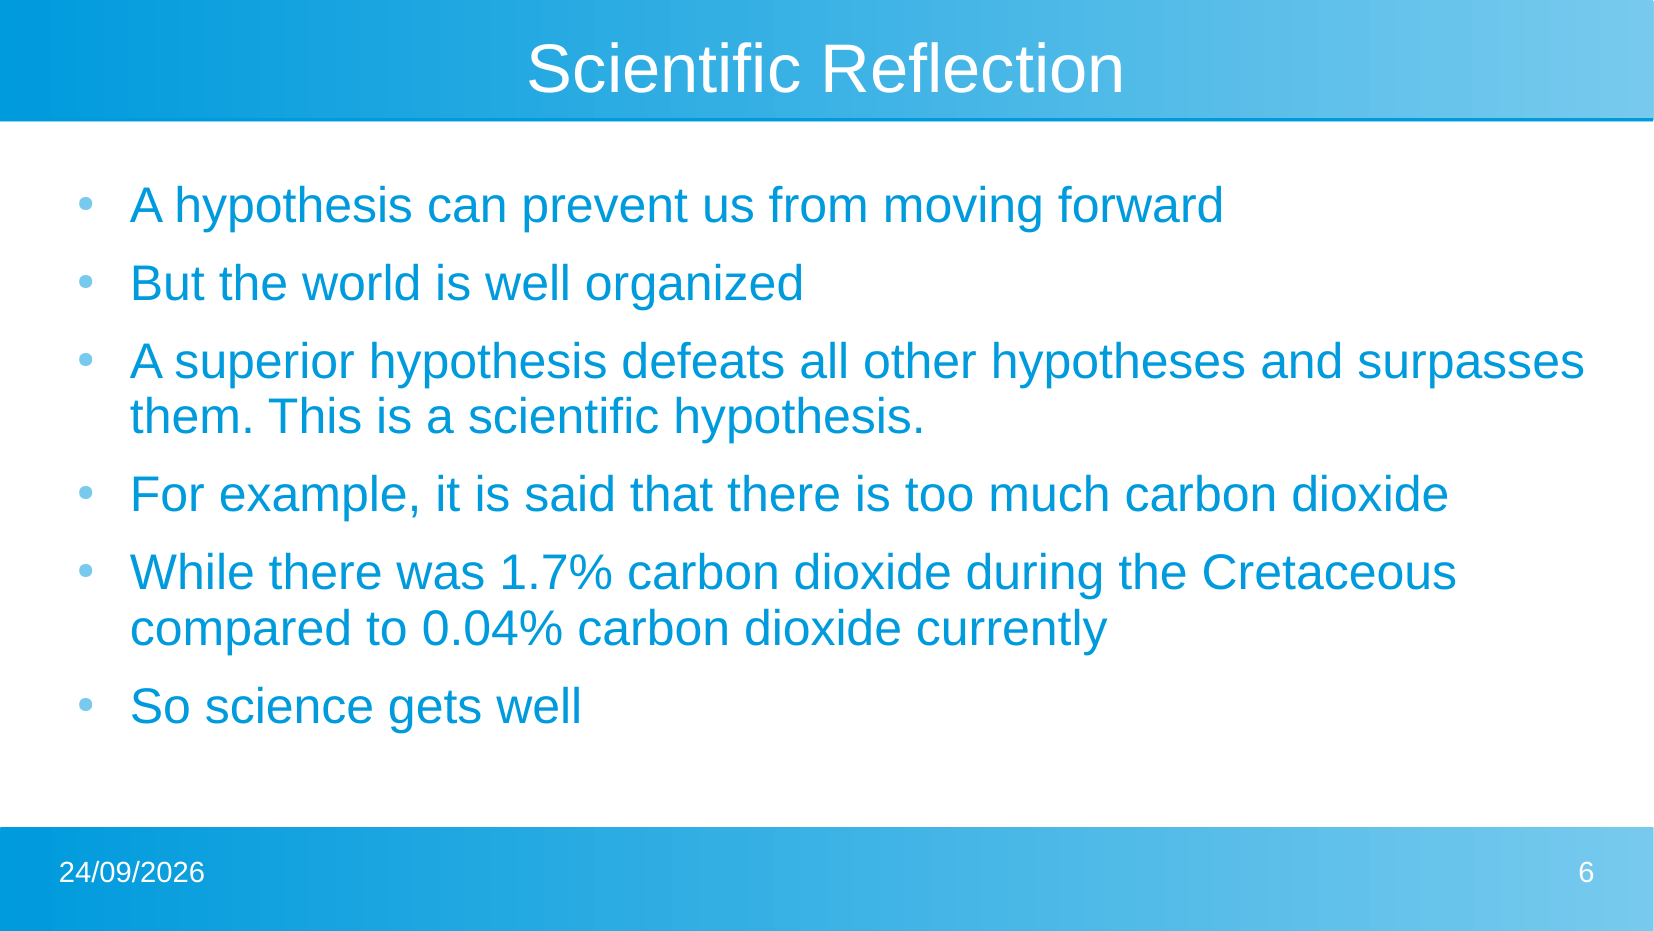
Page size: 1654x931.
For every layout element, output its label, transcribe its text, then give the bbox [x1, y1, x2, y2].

title Scientific Reflection [59, 29, 1595, 108]
list A hypothesis can prevent us from moving forward But the world is well organized A superior hypothesis defeats all other hypotheses and surpasses them. This is a scientific hypothesis. For example, it is said that there is too much carbon dioxide While there was 1.7% carbon dioxide during the Cretaceous compared to 0.04% carbon dioxide currently So science gets well [59, 177, 1595, 768]
